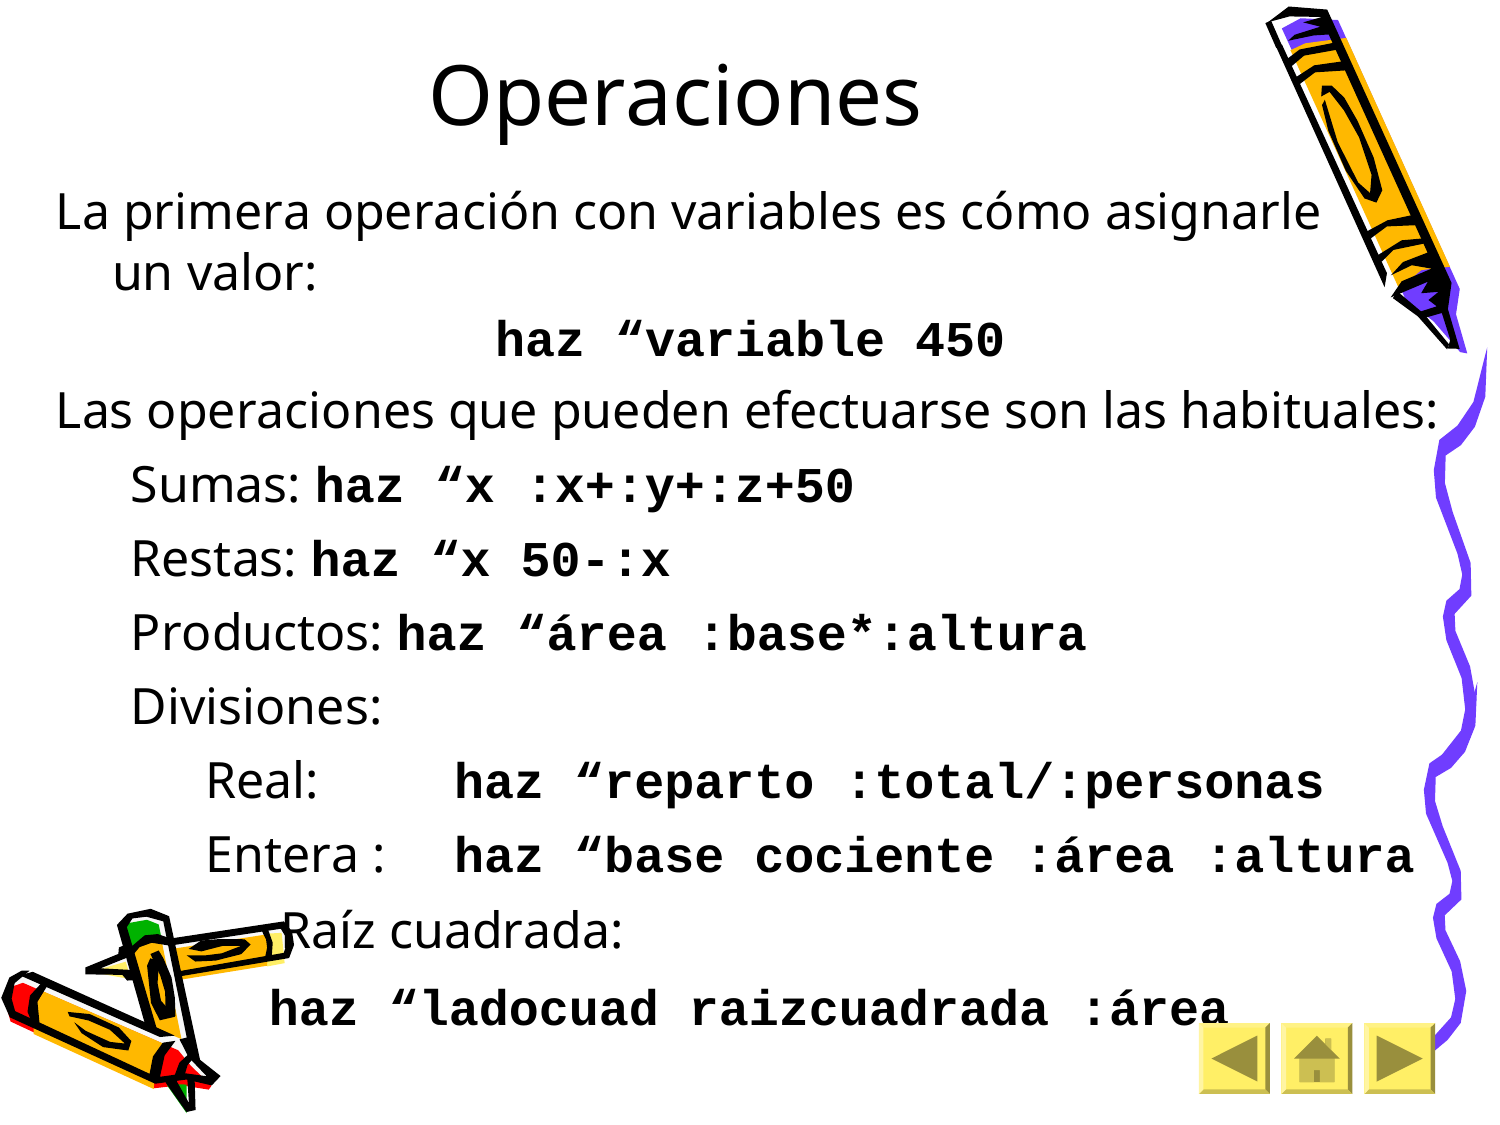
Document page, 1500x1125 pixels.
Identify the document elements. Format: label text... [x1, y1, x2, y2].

title Operaciones [112, 25, 1240, 158]
text_box [1283, 1023, 1353, 1094]
list La primera operación con variables es cómo asignarle un valor: haz “variable 450 Las operaciones que pueden efectuarse son las habituales: Sumas: haz “x :x+:y+:z+50 Restas: haz “x 50-:x Productos: haz “área :base*:altura Divisiones: Real: haz “reparto :total/:personas Entera : haz “base cociente :área :altura Raíz cuadrada: haz “ladocuad raizcuadrada :área [41, 172, 1459, 1071]
text_box [1366, 1023, 1436, 1094]
text_box [1200, 1023, 1270, 1094]
